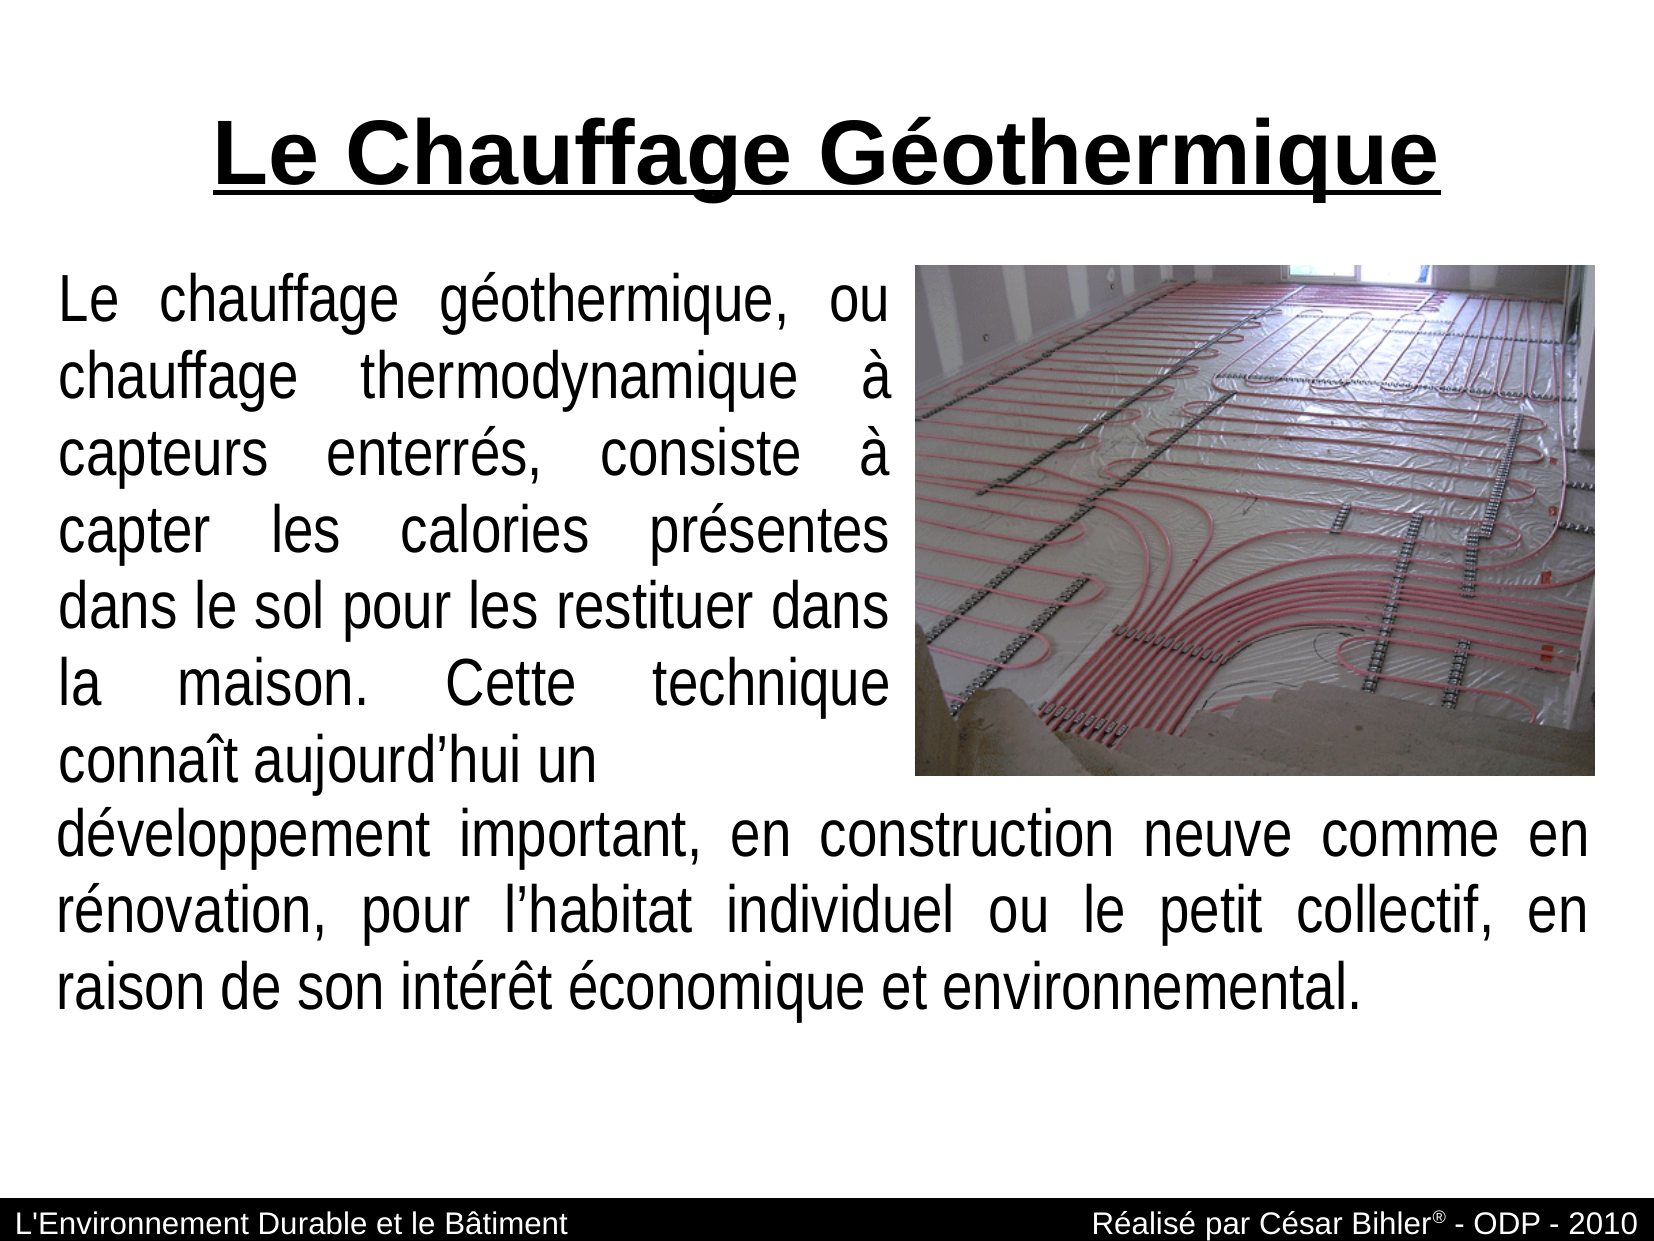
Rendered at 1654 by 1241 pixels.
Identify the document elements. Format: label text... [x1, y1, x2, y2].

text_box développement important, en construction neuve comme en rénovation, pour l’habitat individuel ou le petit collectif, en raison de son intérêt économique et environnemental. [41, 786, 1607, 1028]
picture [0, 0, 1654, 1198]
subtitle Le chauffage géothermique, ou chauffage thermodynamique à capteurs enterrés, consiste à capter les calories présentes dans le sol pour les restituer dans la maison. Cette technique connaît aujourd’hui un [59, 259, 892, 786]
title Le Chauffage Géothermique [82, 49, 1571, 257]
text_box L'Environnement Durable et le Bâtiment Réalisé par César Bihler® - ODP - 2010 [0, 1198, 1654, 1241]
